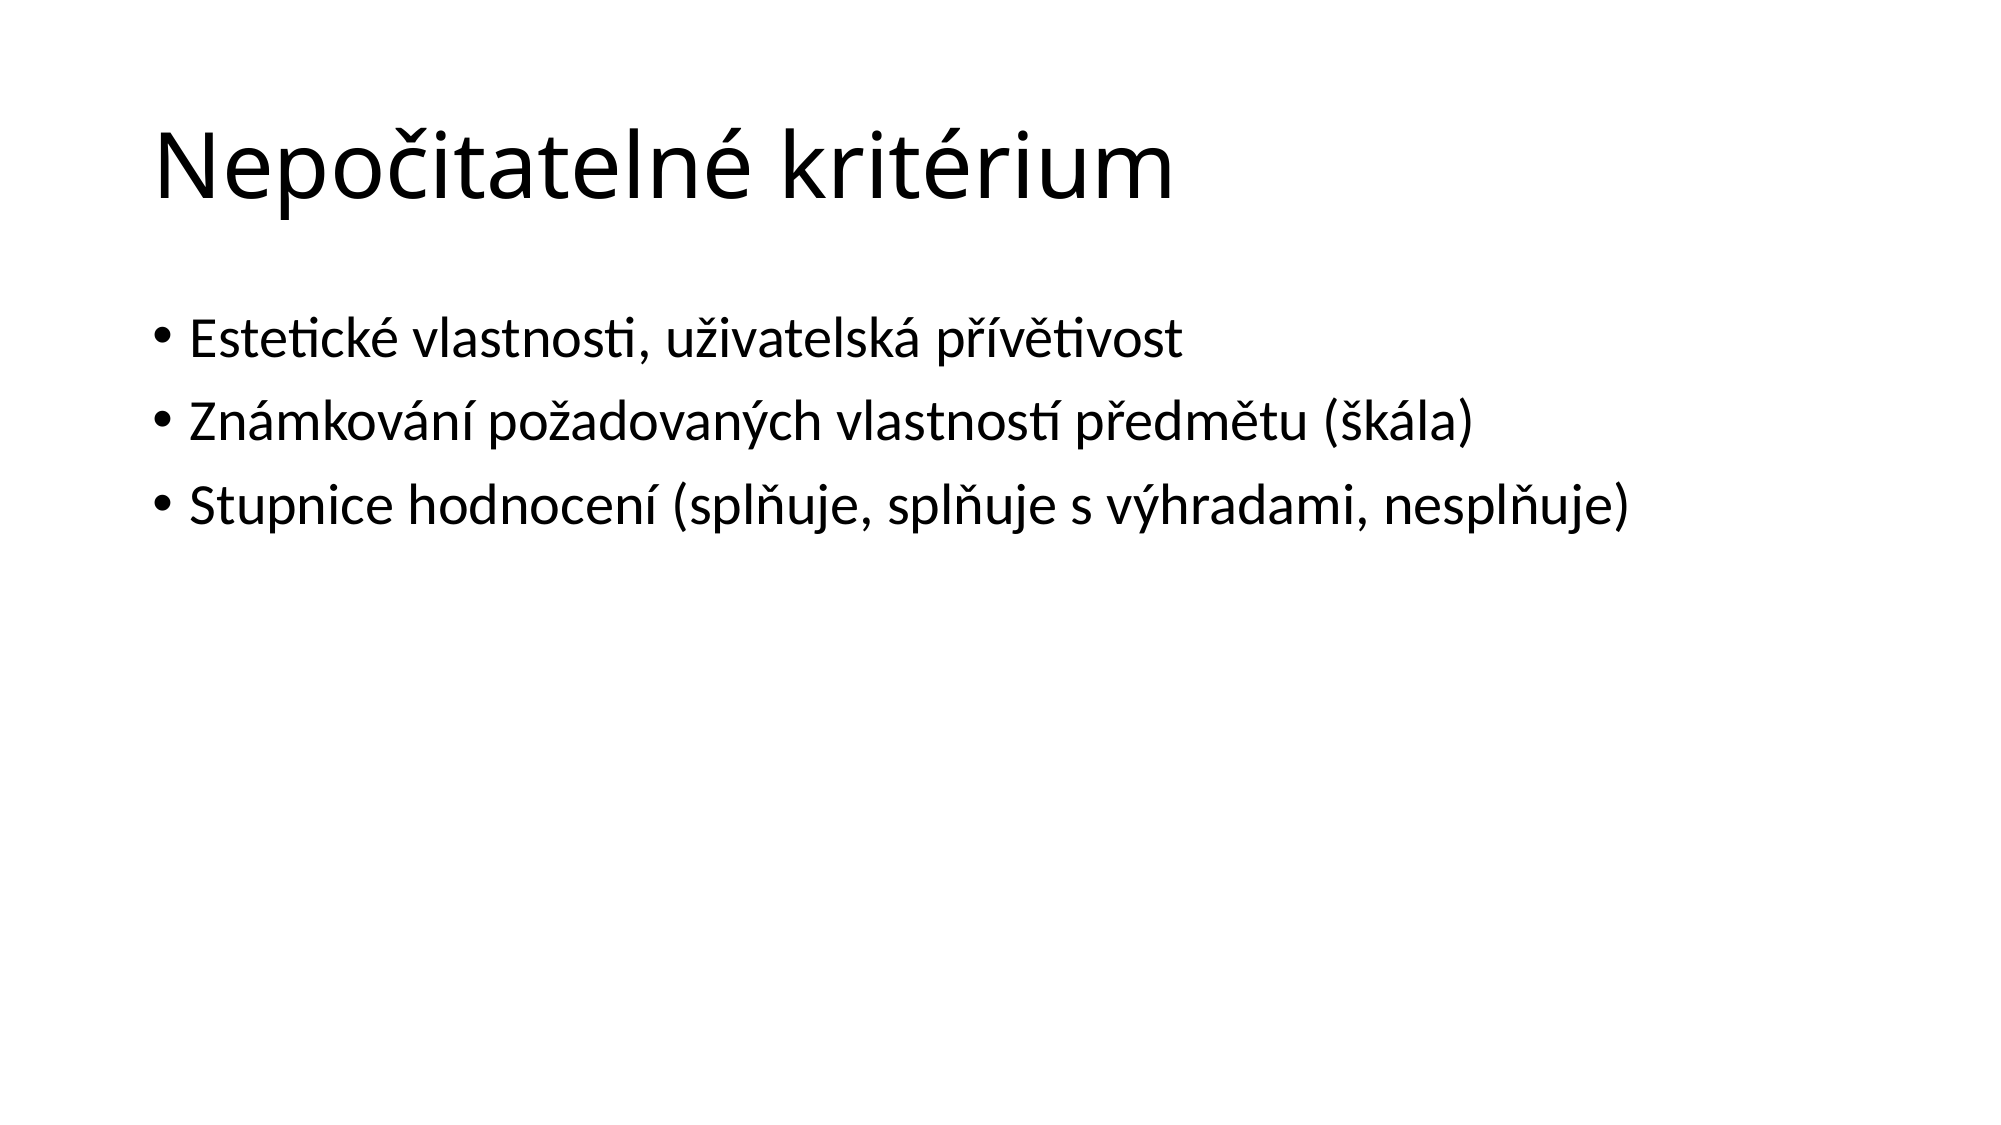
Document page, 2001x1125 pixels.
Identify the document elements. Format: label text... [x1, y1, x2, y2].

list Estetické vlastnosti, uživatelská přívětivost Známkování požadovaných vlastností předmětu (škála) Stupnice hodnocení (splňuje, splňuje s výhradami, nesplňuje) [137, 299, 1863, 1014]
title Nepočitatelné kritérium [137, 59, 1863, 278]
